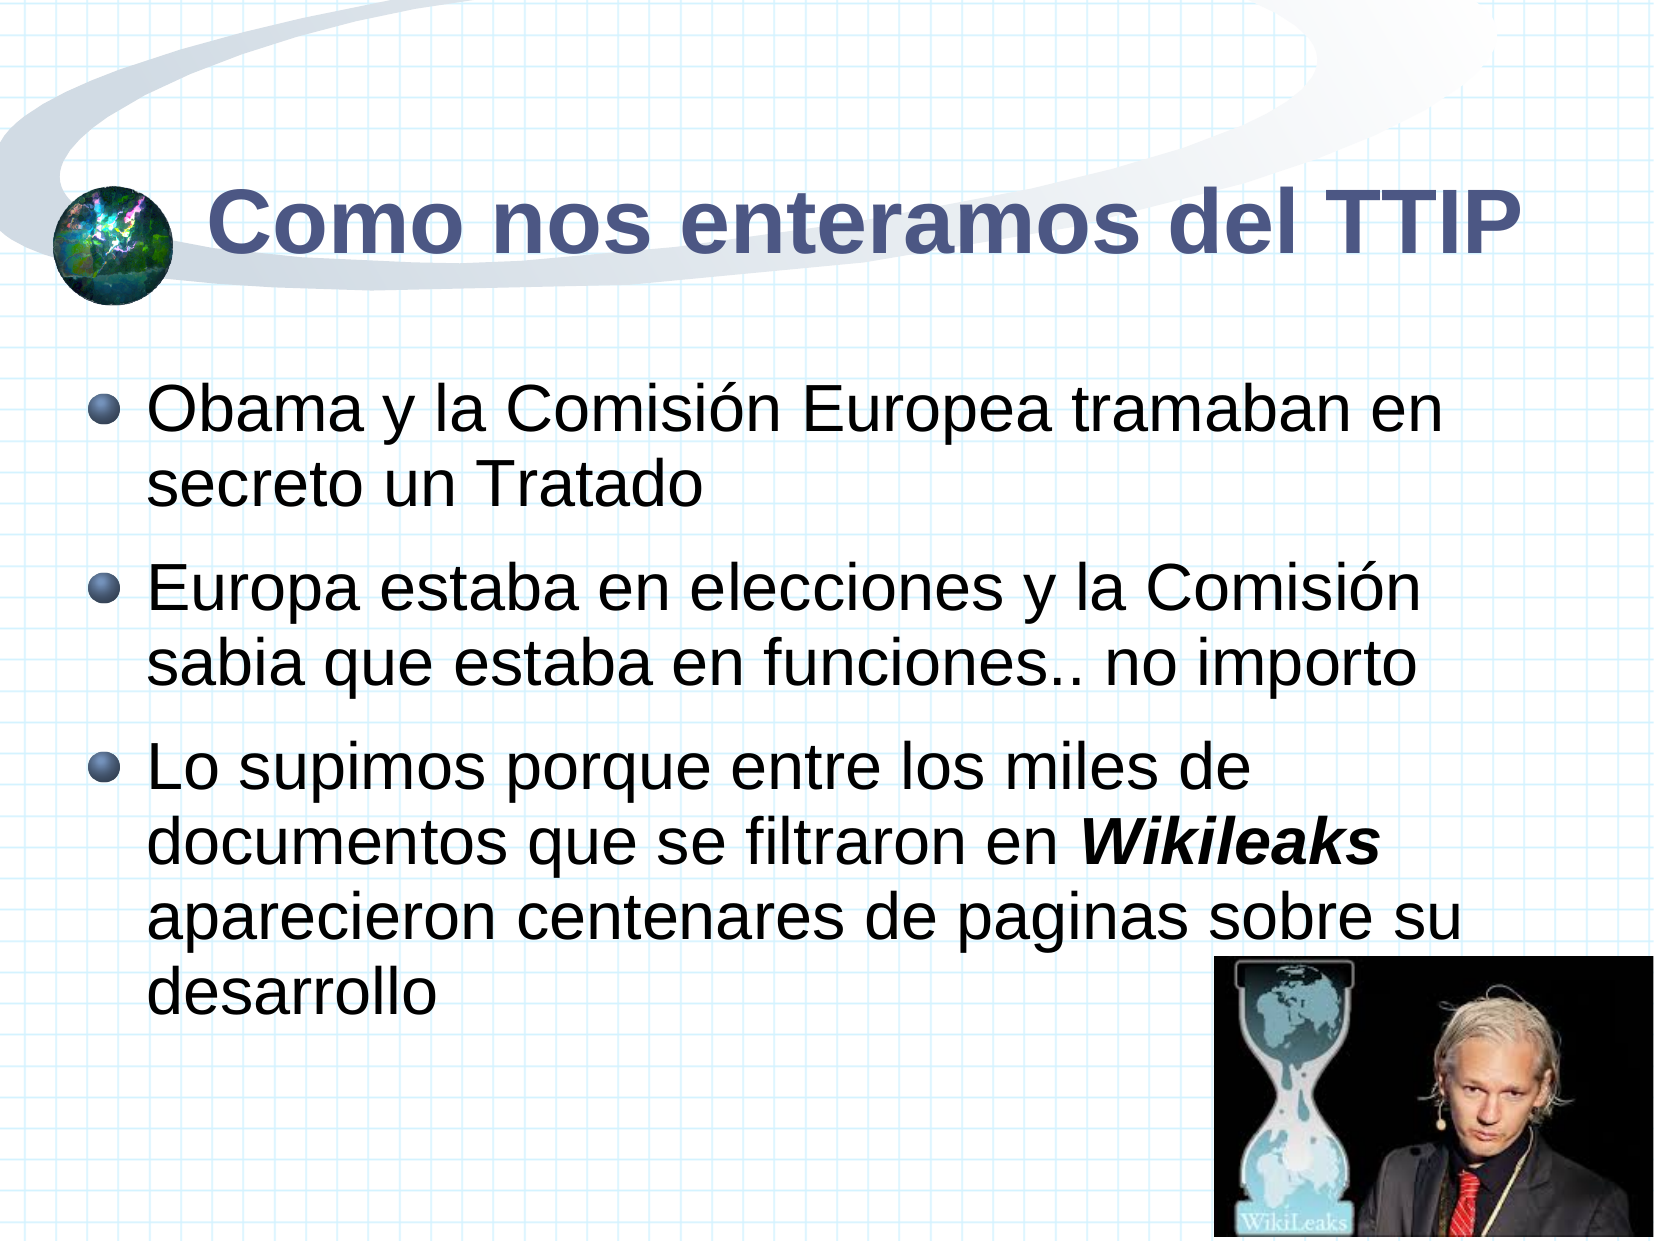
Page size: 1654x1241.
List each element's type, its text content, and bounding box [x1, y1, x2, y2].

picture [0, 0, 385, 140]
picture [0, 0, 1654, 1241]
list Obama y la Comisión Europea tramaban en secreto un Tratado Europa estaba en elecciones y la Comisión sabia que estaba en funciones.. no importo Lo supimos porque entre los miles de documentos que se filtraron en Wikileaks aparecieron centenares de paginas sobre su desarrollo [75, 371, 1576, 1153]
title Como nos enteramos del TTIP [205, 170, 1576, 274]
